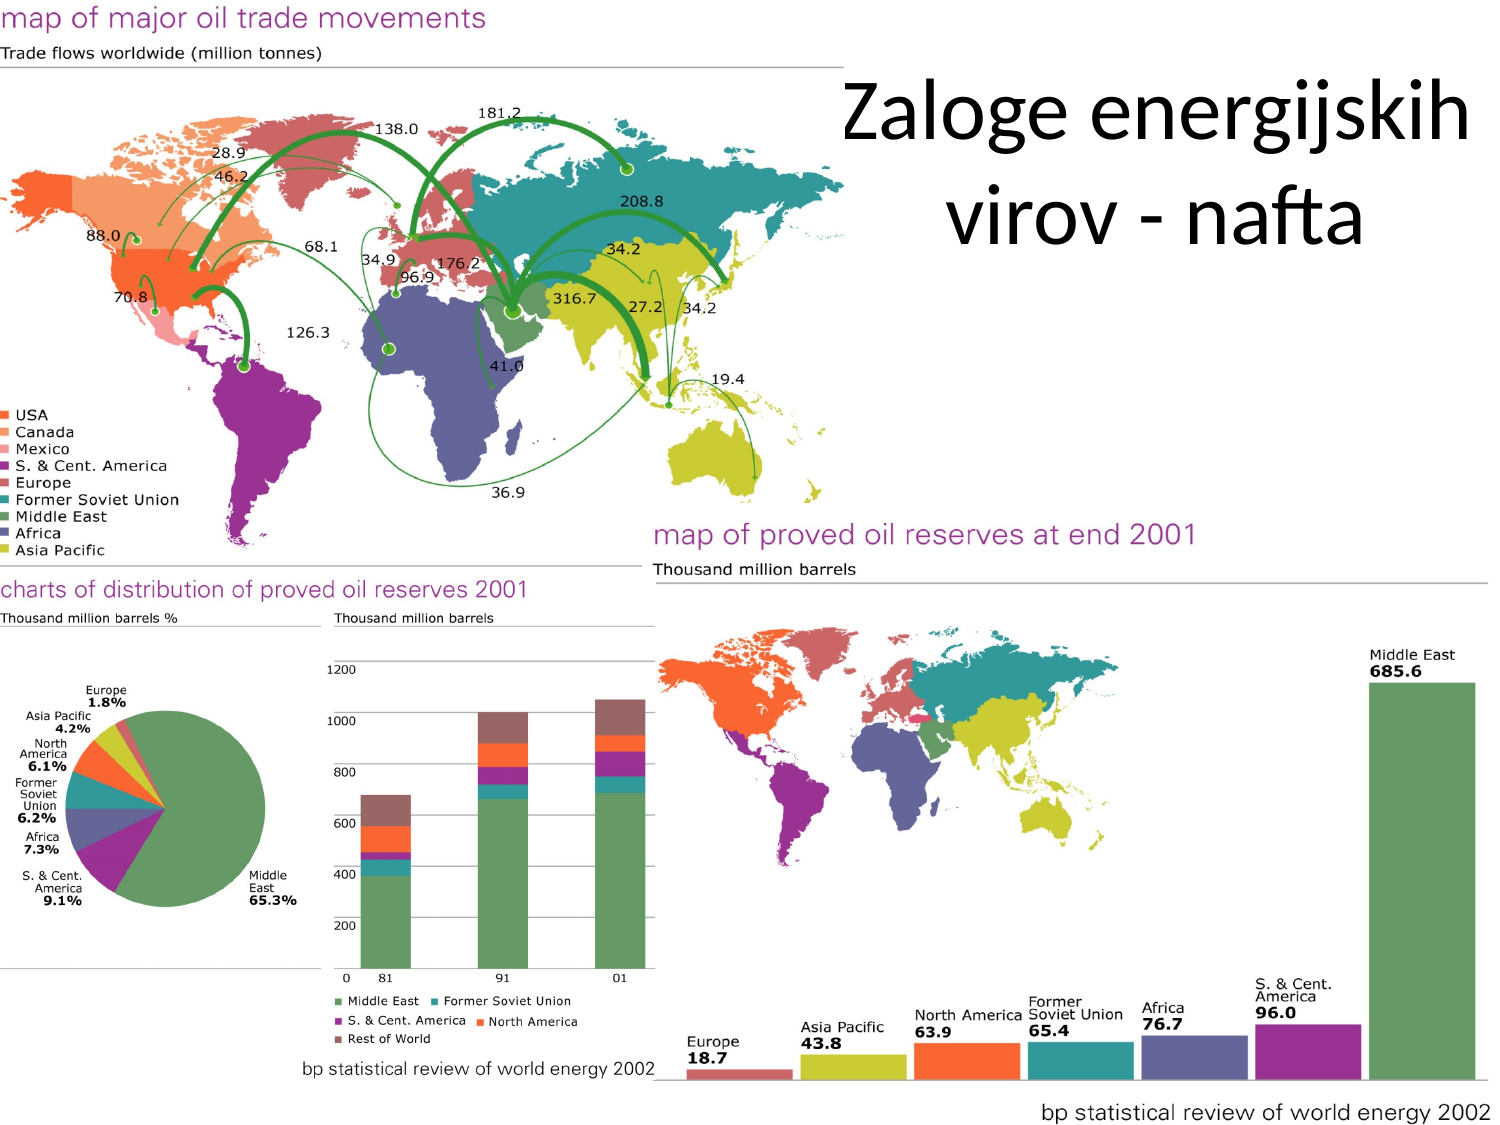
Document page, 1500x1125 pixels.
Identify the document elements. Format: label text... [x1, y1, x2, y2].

title Zaloge energijskih virov - nafta [845, 0, 1500, 315]
picture [0, 0, 1500, 1125]
